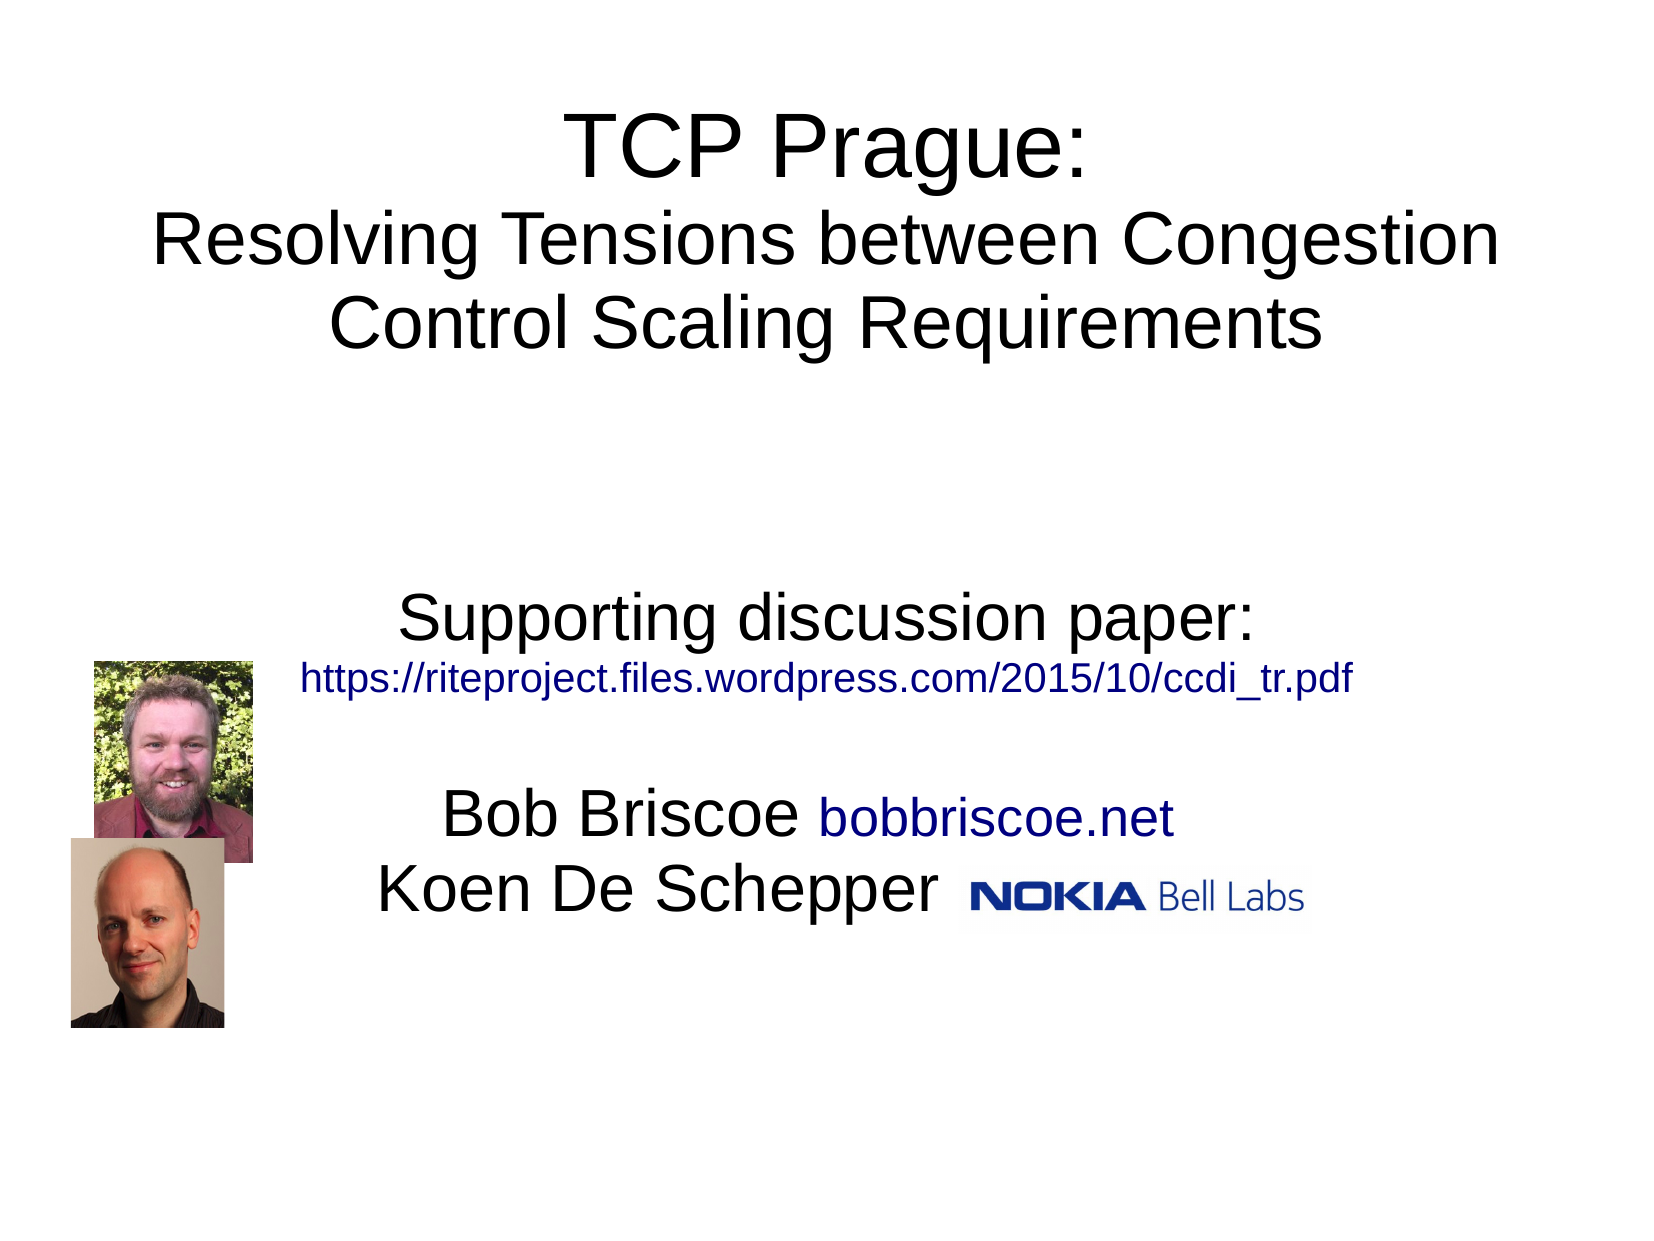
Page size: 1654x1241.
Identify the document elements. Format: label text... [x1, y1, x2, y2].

picture [958, 865, 1312, 934]
title TCP Prague: Resolving Tensions between Congestion Control Scaling Requirements [82, 46, 1571, 414]
subtitle Supporting discussion paper: https://riteproject.files.wordpress.com/2015/10/ccdi_tr.pdf Bob Briscoe bobbriscoe.net Koen De Schepper Nokia Bell Labs [82, 496, 1571, 1010]
picture [70, 661, 253, 1028]
